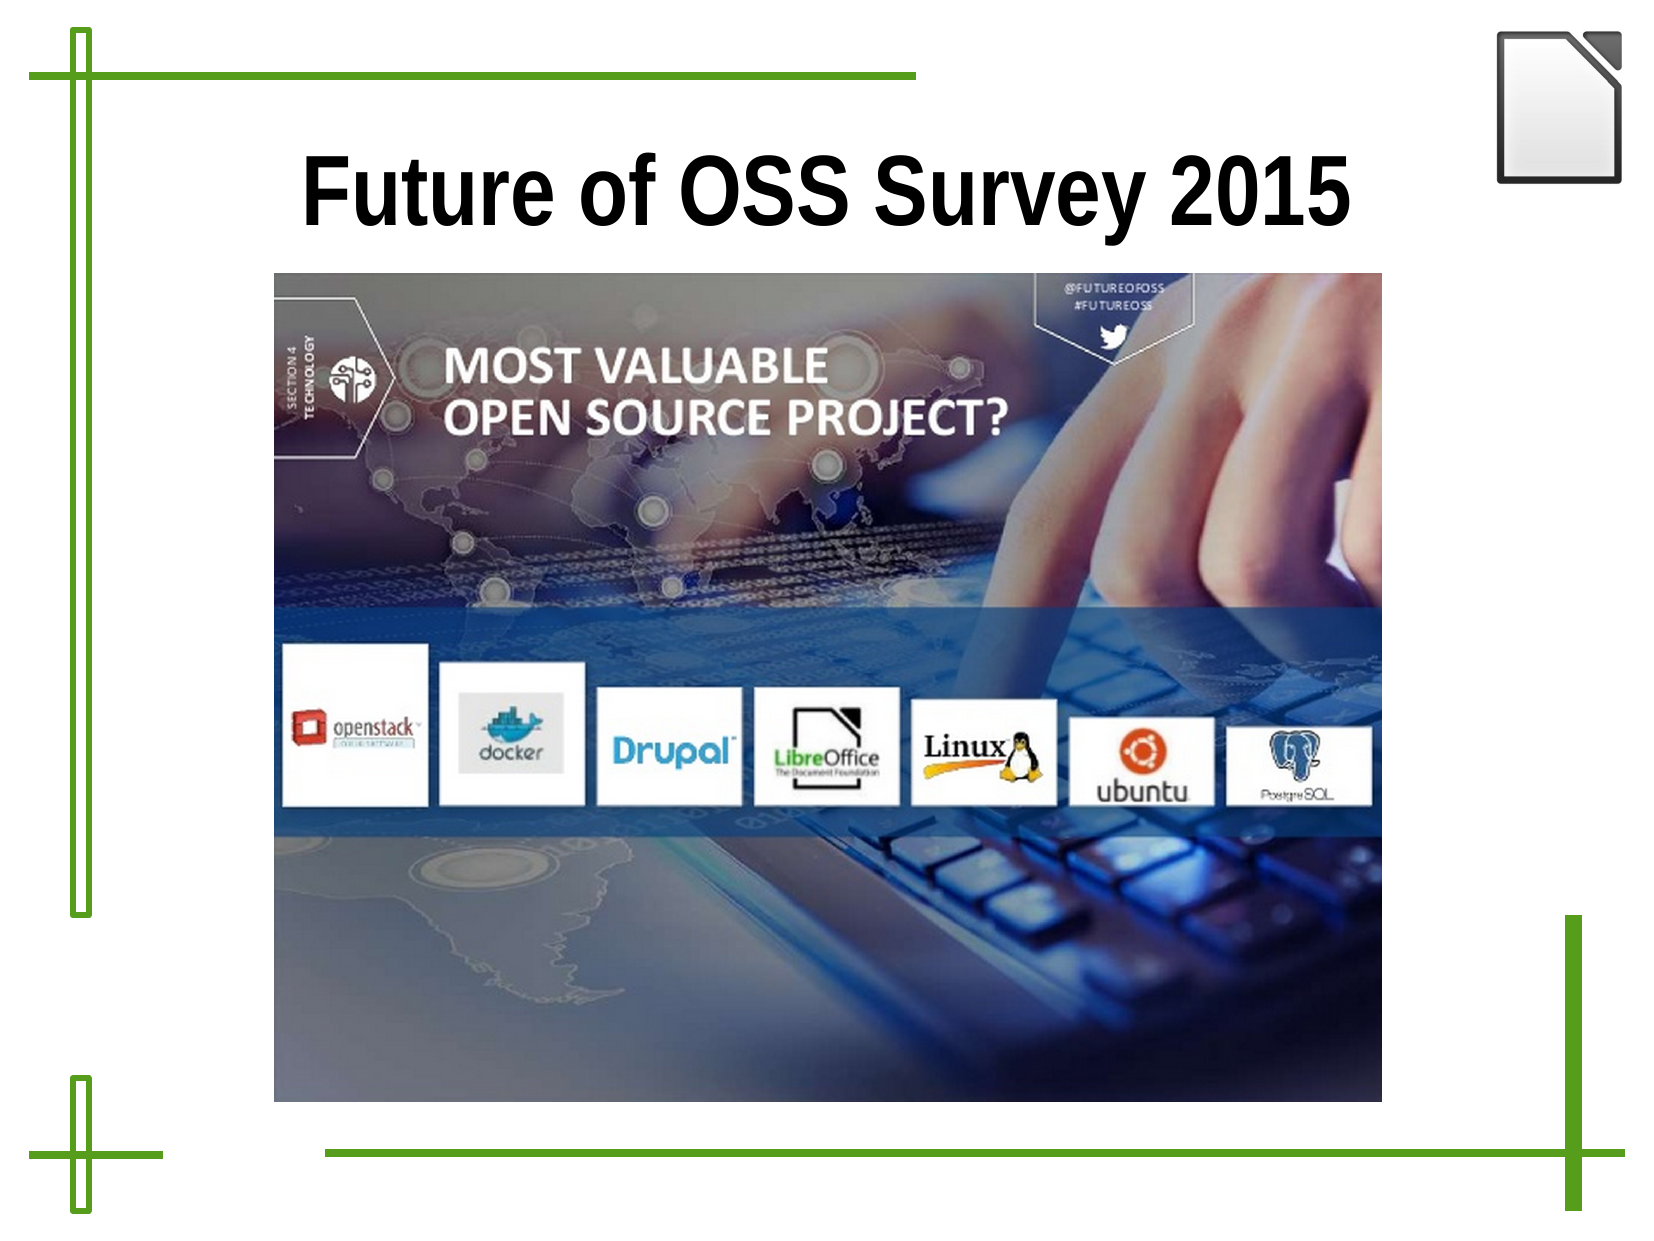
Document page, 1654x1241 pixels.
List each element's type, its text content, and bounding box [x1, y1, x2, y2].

picture [274, 273, 1382, 1103]
picture [1494, 29, 1624, 186]
title Future of OSS Survey 2015 [118, 118, 1536, 260]
